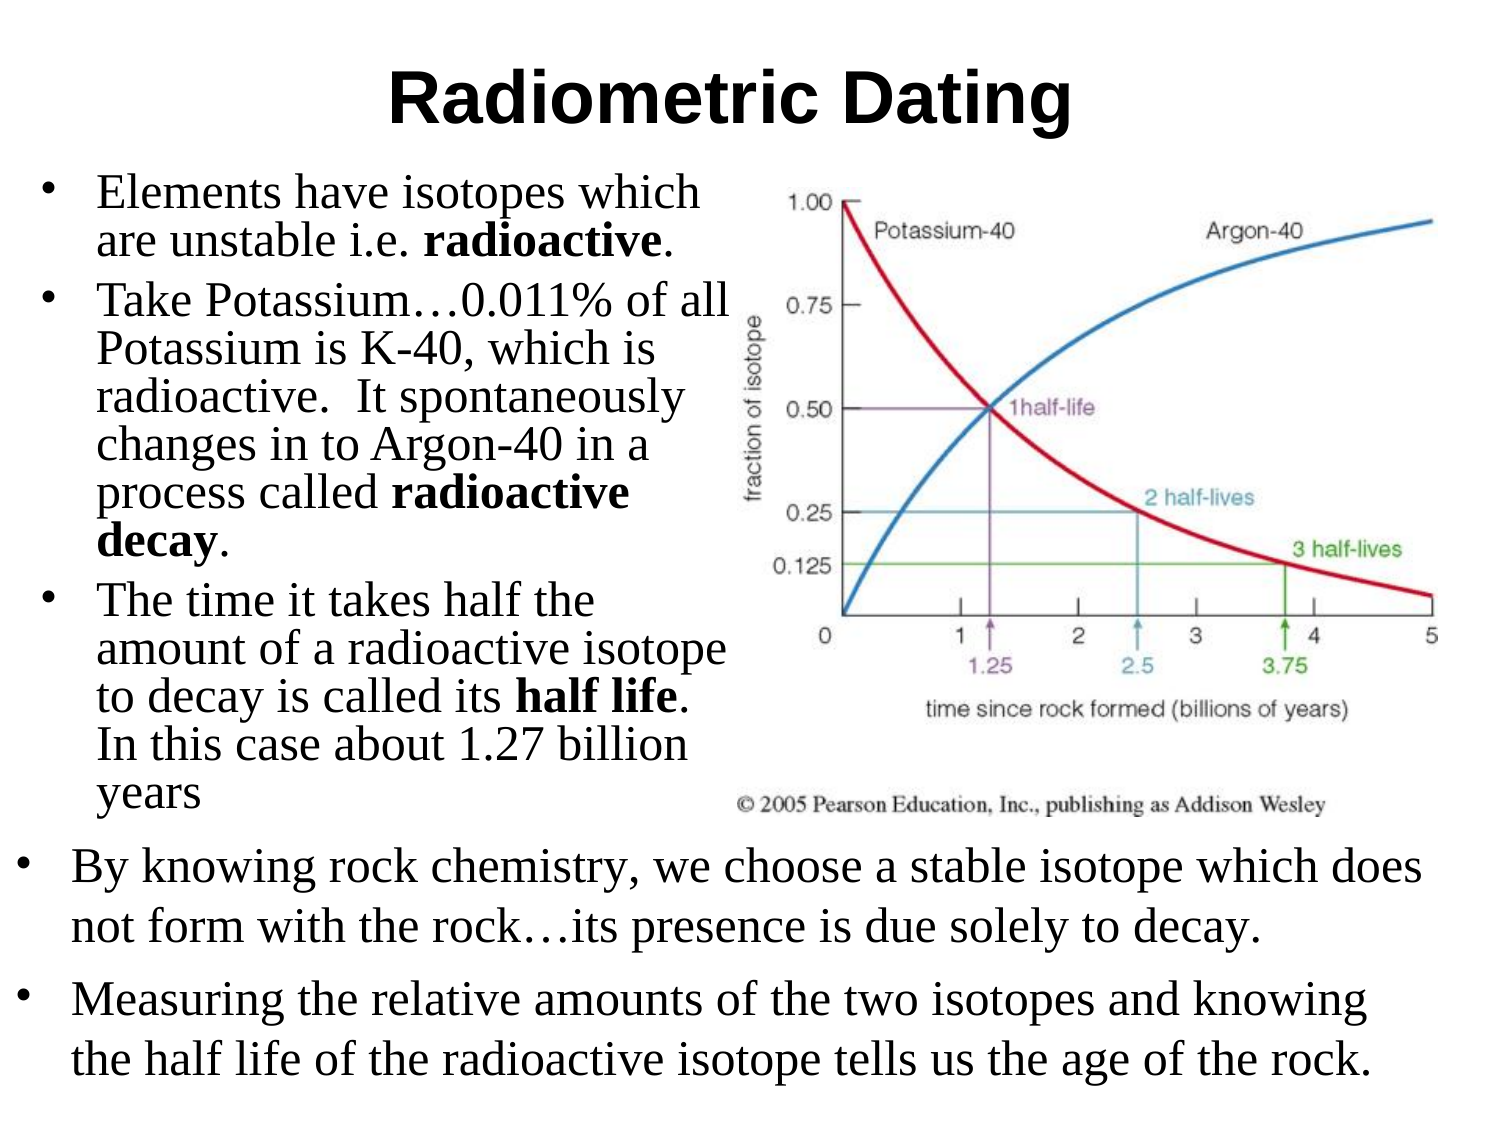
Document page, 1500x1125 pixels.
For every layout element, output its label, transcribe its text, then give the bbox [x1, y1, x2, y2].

text_box By knowing rock chemistry, we choose a stable isotope which does not form with the rock…its presence is due solely to decay. Measuring the relative amounts of the two isotopes and knowing the half life of the radioactive isotope tells us the age of the rock. [0, 825, 1450, 1038]
list Elements have isotopes which are unstable i.e. radioactive. Take Potassium…0.011% of all Potassium is K-40, which is radioactive. It spontaneously changes in to Argon-40 in a process called radioactive decay. The time it takes half the amount of a radioactive isotope to decay is called its half life. In this case about 1.27 billion years [24, 162, 750, 825]
picture [737, 187, 1438, 817]
title Radiometric Dating [37, 37, 1425, 150]
